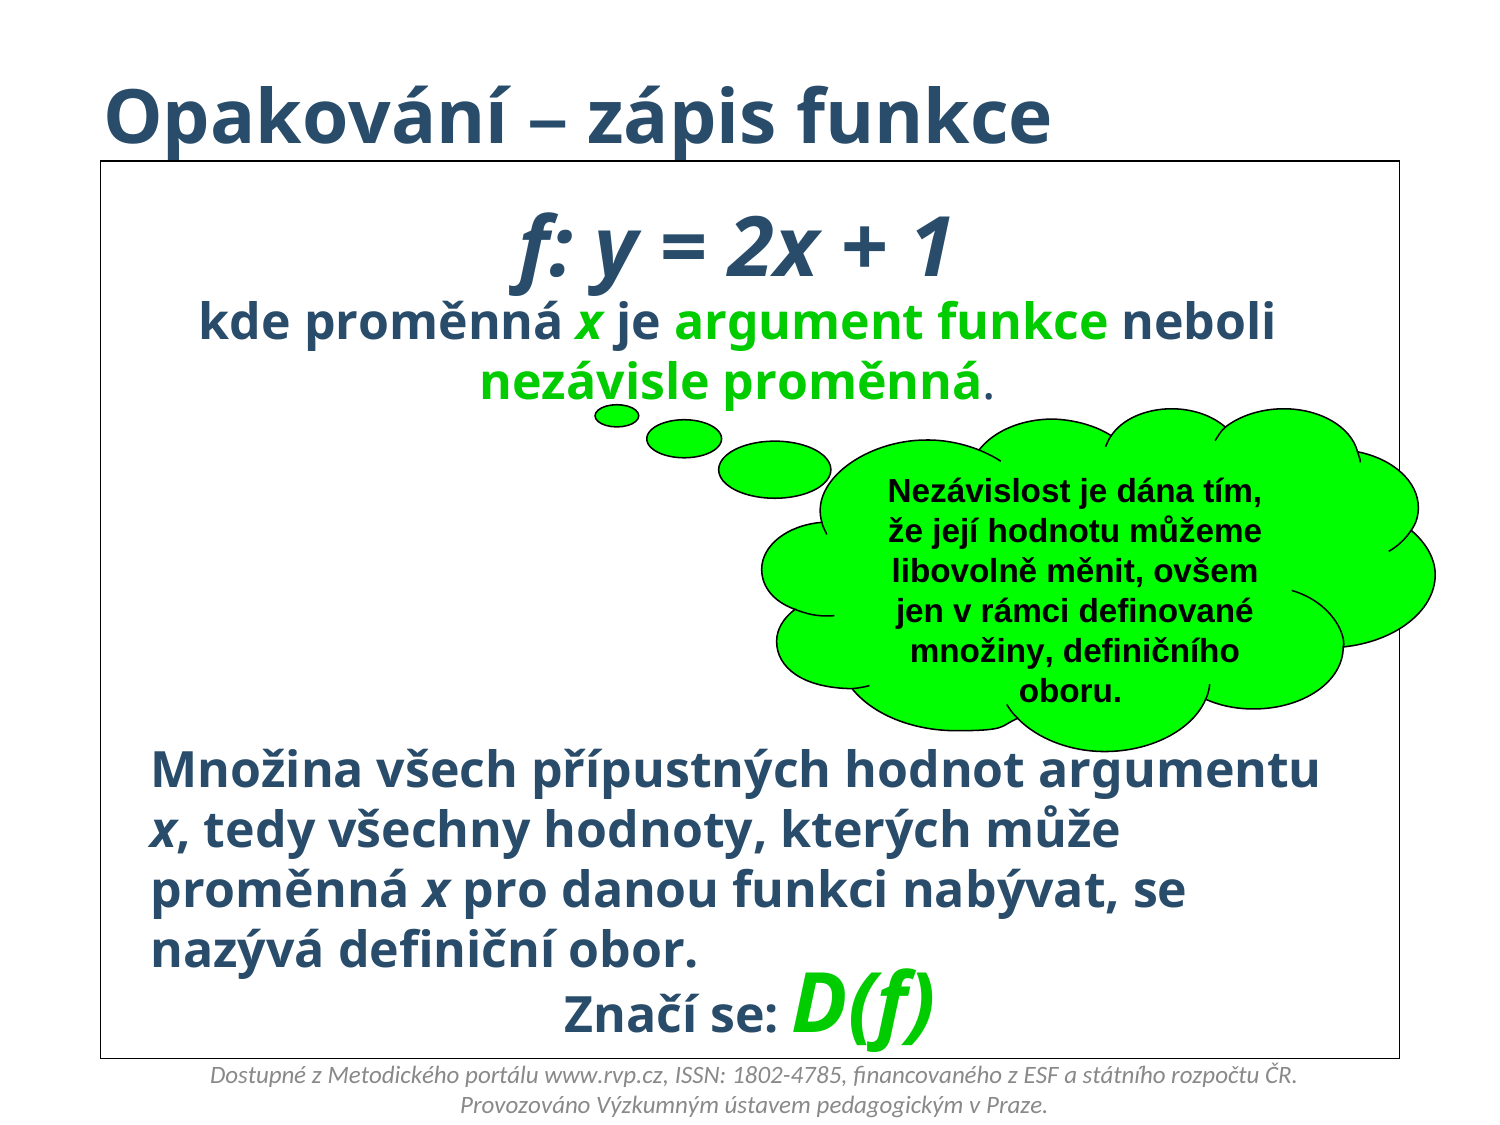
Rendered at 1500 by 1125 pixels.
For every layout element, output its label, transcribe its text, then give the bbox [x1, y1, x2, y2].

text_box Značí se: D(f)‏ [147, 952, 1353, 1047]
text_box f: y = 2x + 1 [147, 196, 1353, 291]
text_box Nezávislost je dána tím, že její hodnotu můžeme libovolně měnit, ovšem jen v rámci definované množiny, definičního oboru. [761, 408, 1436, 752]
text_box Množina všech přípustných hodnot argumentu x, tedy všechny hodnoty, kterých může proměnná x pro danou funkci nabývat, se nazývá definiční obor. [135, 810, 1388, 905]
text_box kde proměnná x je argument funkce neboli nezávisle proměnná. [135, 302, 1341, 398]
text_box [100, 160, 1400, 1059]
text_box Nezávislost je dána tím, že její hodnotu můžeme libovolně měnit, ovšem jen v rámci definované množiny, definičního oboru. [718, 441, 831, 499]
text_box Nezávislost je dána tím, že její hodnotu můžeme libovolně měnit, ovšem jen v rámci definované množiny, definičního oboru. [646, 419, 722, 458]
title Opakování – zápis funkce [88, 60, 1424, 167]
